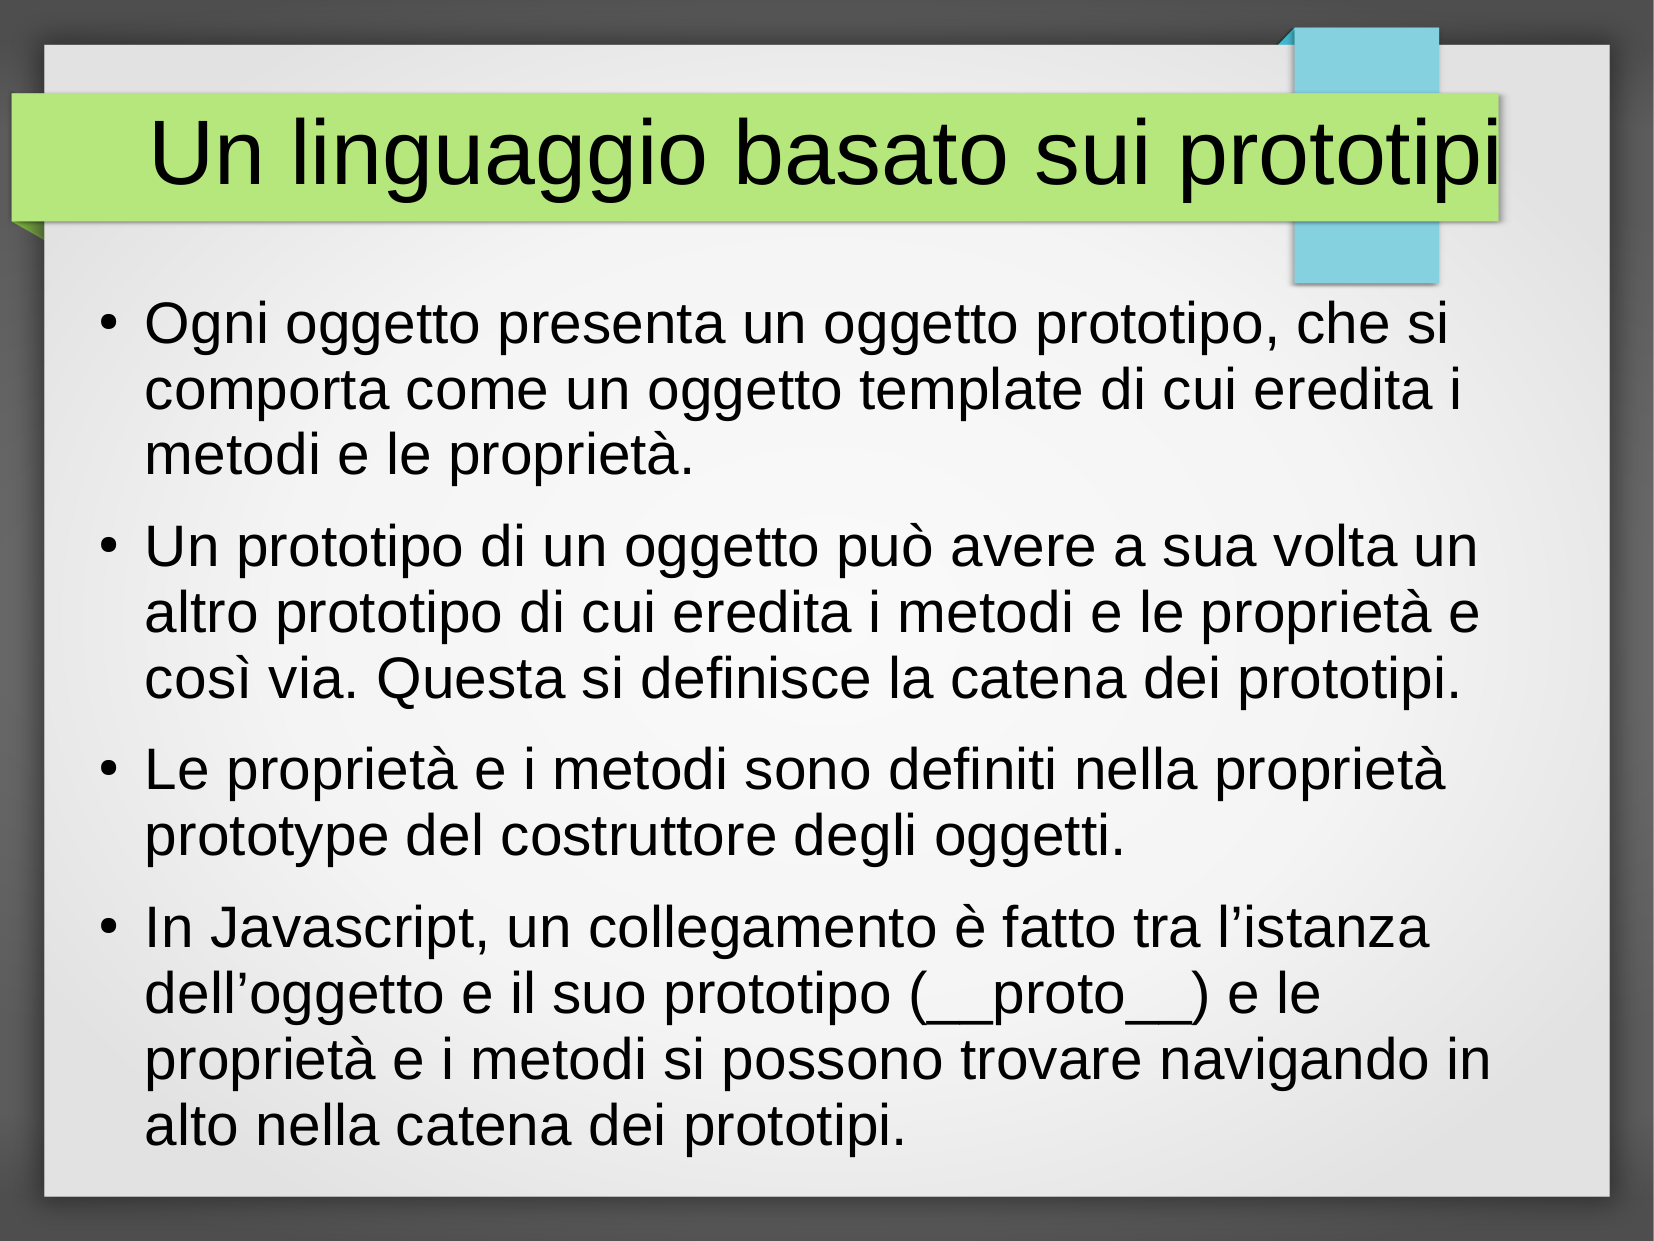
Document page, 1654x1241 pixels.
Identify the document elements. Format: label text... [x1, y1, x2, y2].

picture [0, 0, 1654, 1241]
title Un linguaggio basato sui prototipi [82, 49, 1571, 257]
list Ogni oggetto presenta un oggetto prototipo, che si comporta come un oggetto template di cui eredita i metodi e le proprietà. Un prototipo di un oggetto può avere a sua volta un altro prototipo di cui eredita i metodi e le proprietà e così via. Questa si definisce la catena dei prototipi. Le proprietà e i metodi sono definiti nella proprietà prototype del costruttore degli oggetti. In Javascript, un collegamento è fatto tra l’istanza dell’oggetto e il suo prototipo (__proto__) e le proprietà e i metodi si possono trovare navigando in alto nella catena dei prototipi. [82, 290, 1571, 1170]
